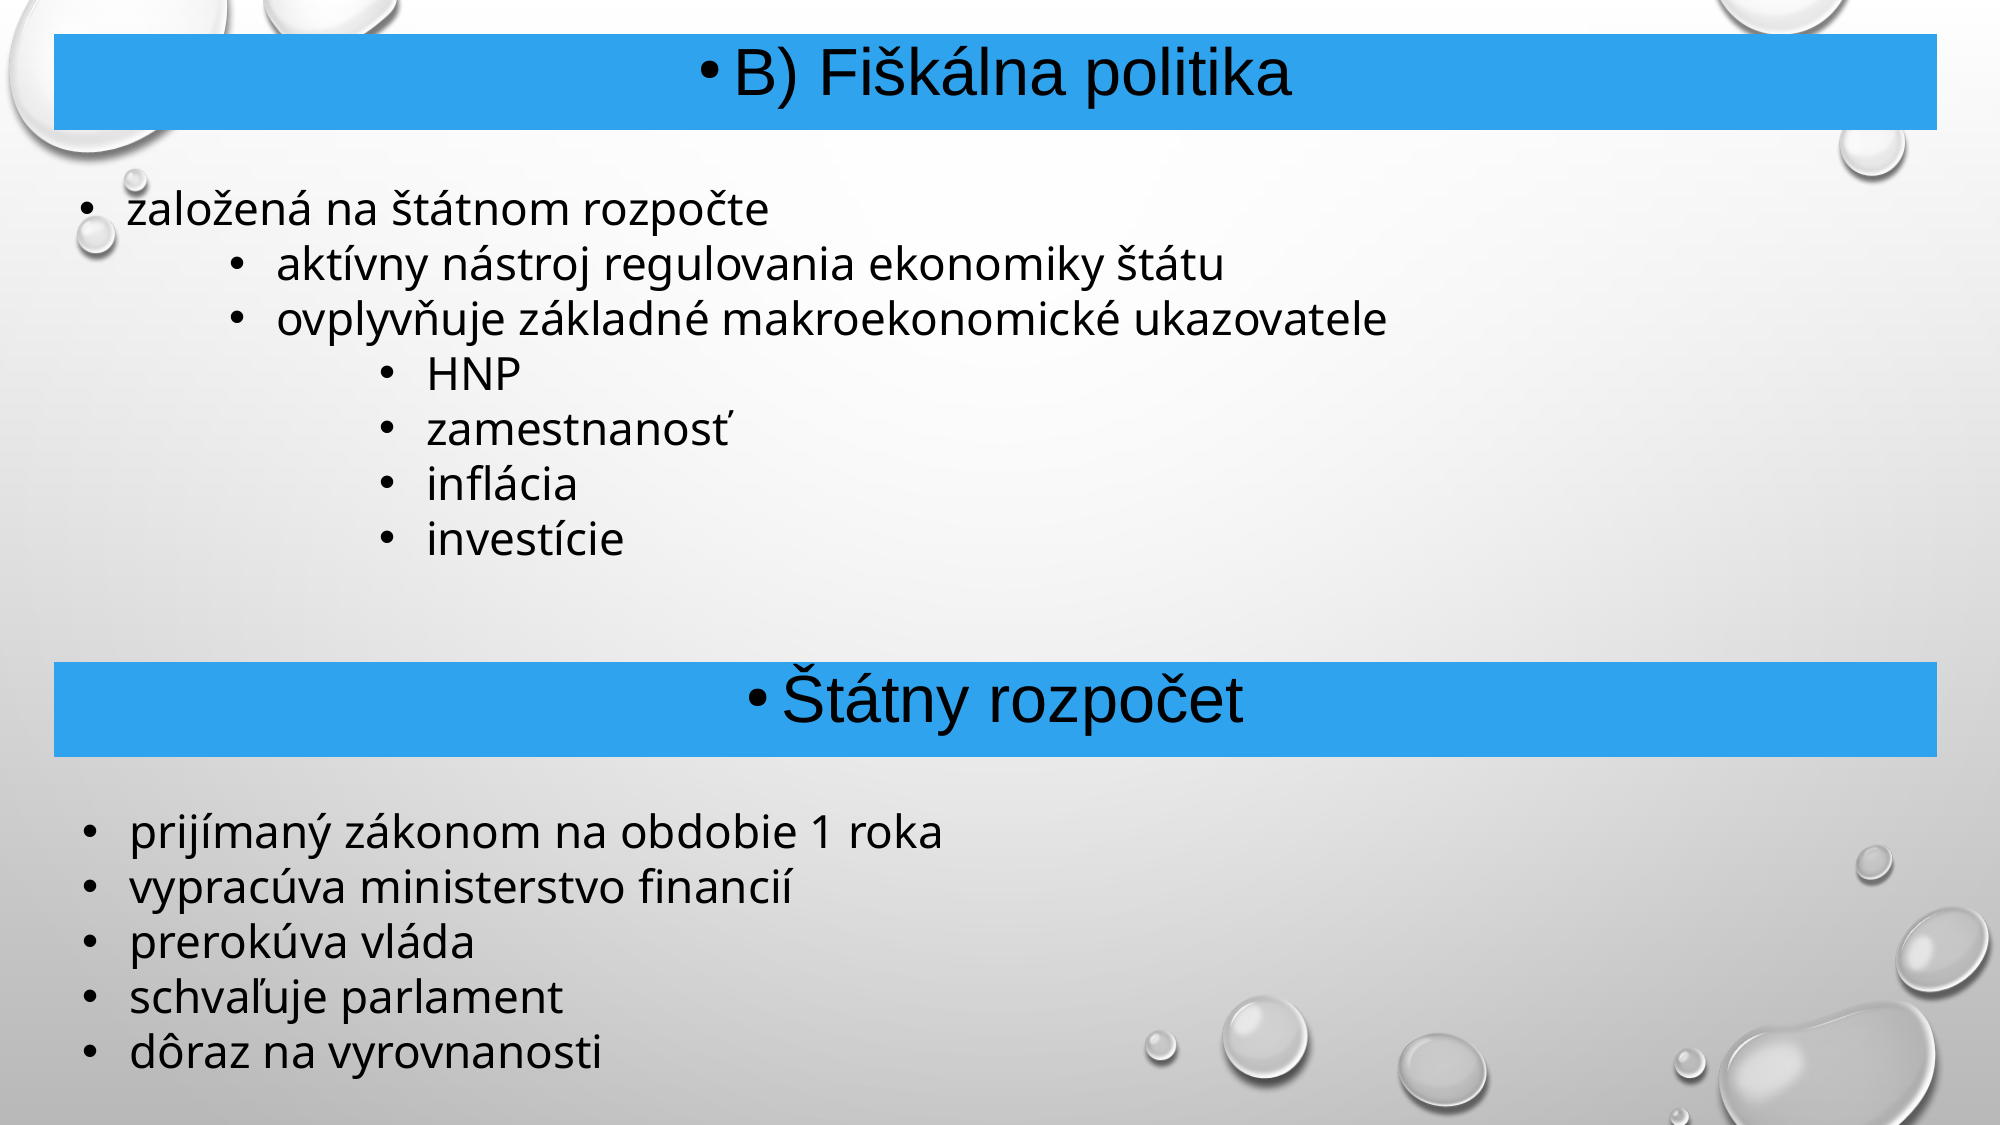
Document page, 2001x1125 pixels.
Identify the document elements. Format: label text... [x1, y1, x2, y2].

table_header B) Fiškálna politika [54, 34, 1937, 130]
table_header Štátny rozpočet [54, 662, 1937, 757]
text_box prijímaný zákonom na obdobie 1 roka vypracúva ministerstvo financií prerokúva vláda schvaľuje parlament dôraz na vyrovnanosti [67, 795, 1941, 1089]
text_box založená na štátnom rozpočte aktívny nástroj regulovania ekonomiky štátu ovplyvňuje základné makroekonomické ukazovatele HNP zamestnanosť inflácia investície [64, 172, 1941, 577]
